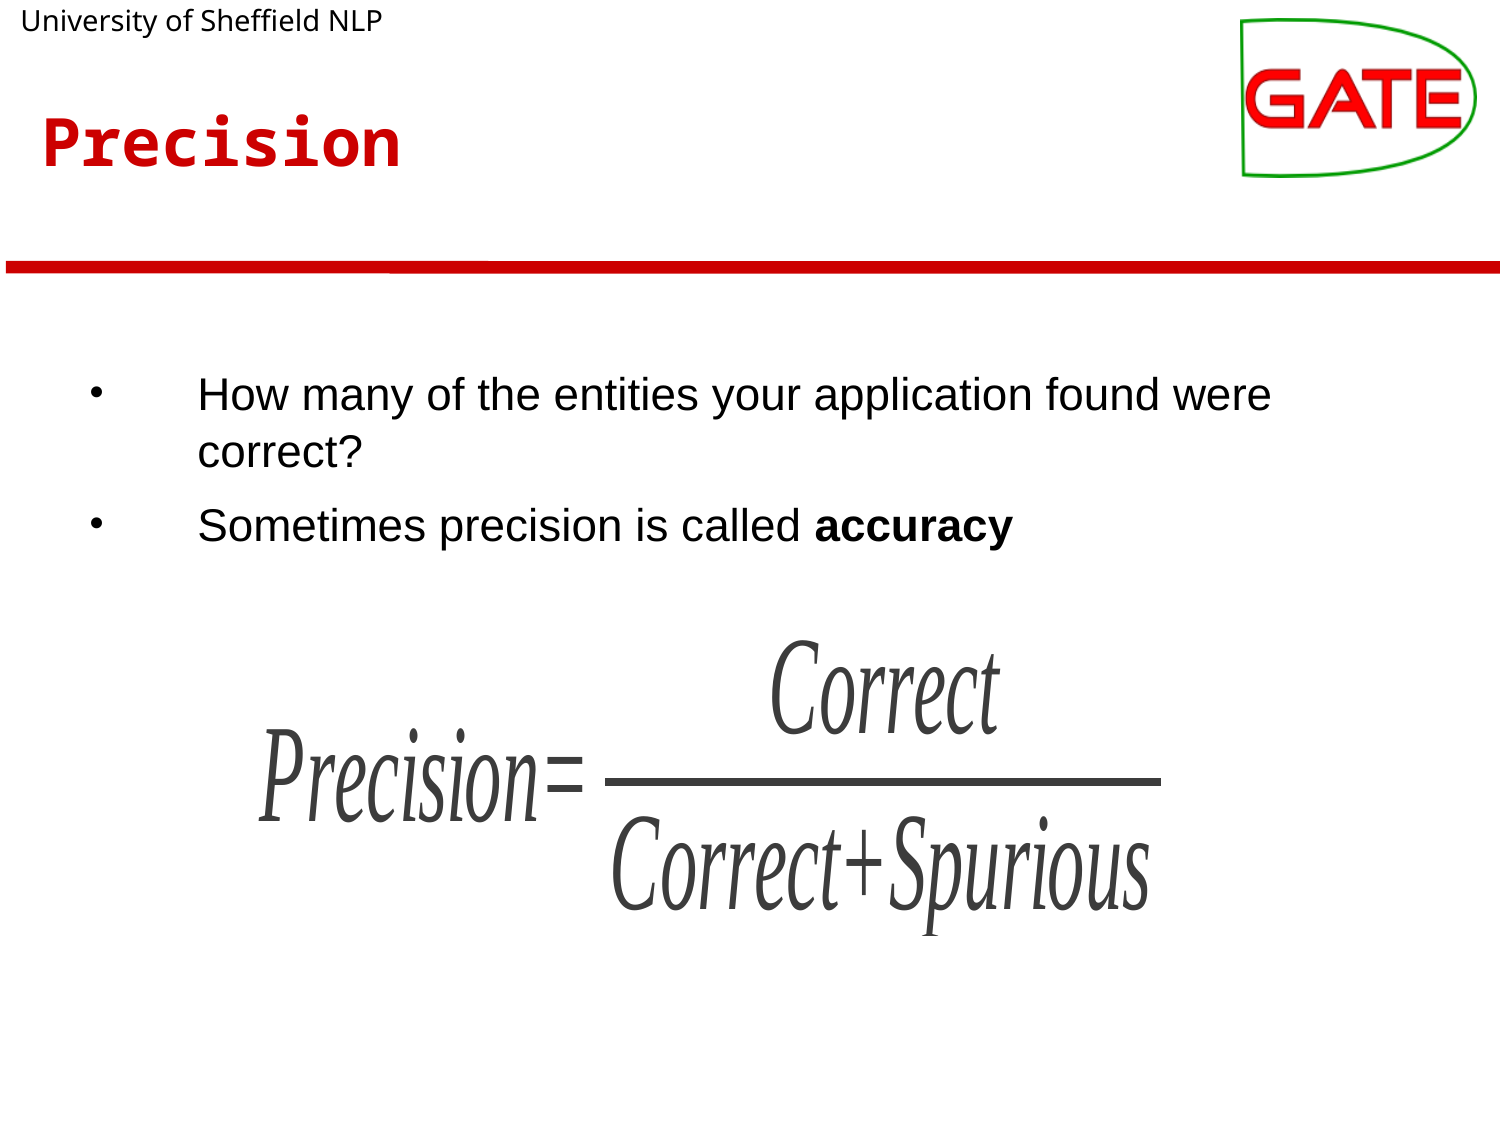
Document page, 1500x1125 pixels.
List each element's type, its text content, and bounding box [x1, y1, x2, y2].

text_box How many of the entities your application found were correct? Sometimes precision is called accuracy [73, 354, 1418, 562]
picture [1240, 18, 1477, 178]
chart [236, 611, 1197, 945]
text_box Precision [41, 45, 1385, 242]
